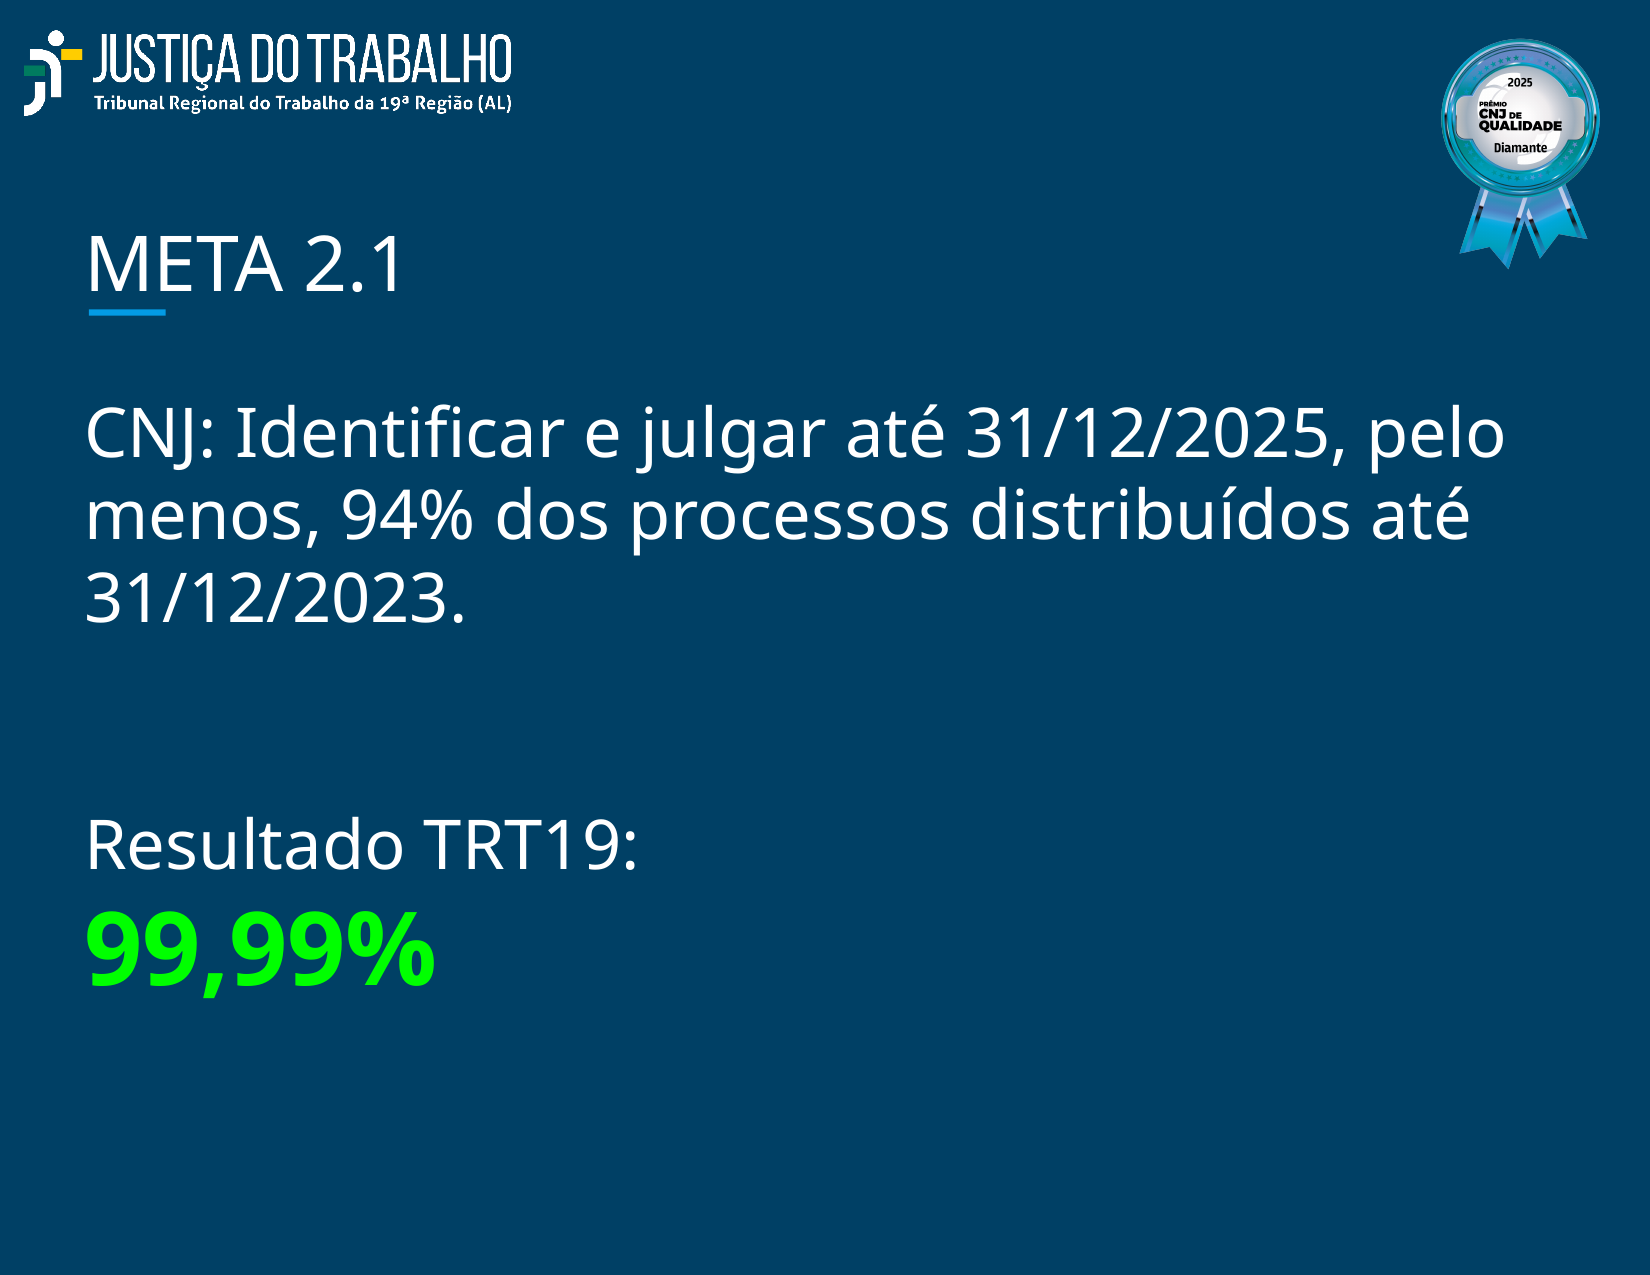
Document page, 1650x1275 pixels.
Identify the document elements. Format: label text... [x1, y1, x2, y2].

picture [1440, 37, 1601, 271]
title META 2.1 CNJ: Identificar e julgar até 31/12/2025, pelo menos, 94% dos processos distribuídos até 31/12/2023. Resultado TRT19: 99,99% [65, 102, 1576, 1107]
picture [24, 30, 511, 116]
